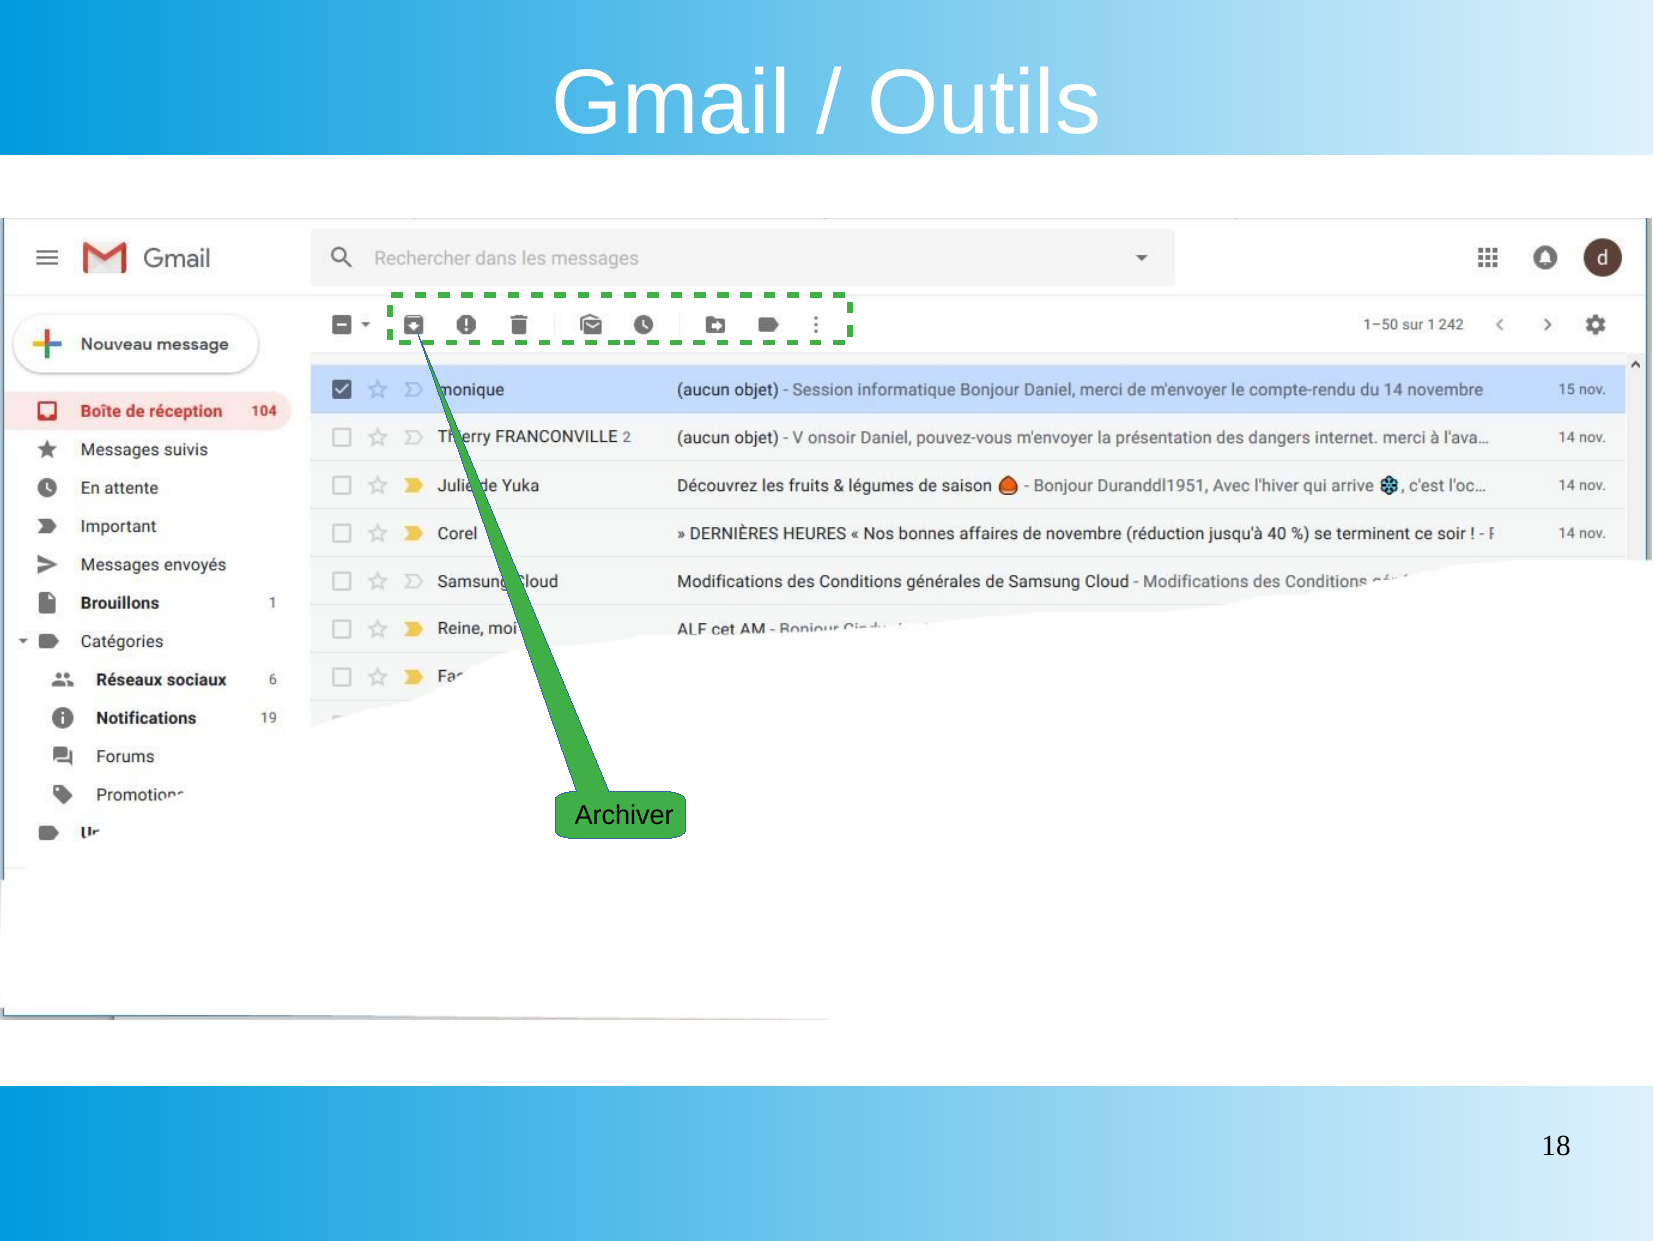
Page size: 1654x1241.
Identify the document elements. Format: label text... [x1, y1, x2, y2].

text_box Archiver [417, 332, 686, 839]
title Gmail / Outils [82, 49, 1571, 155]
picture [0, 218, 1652, 1020]
